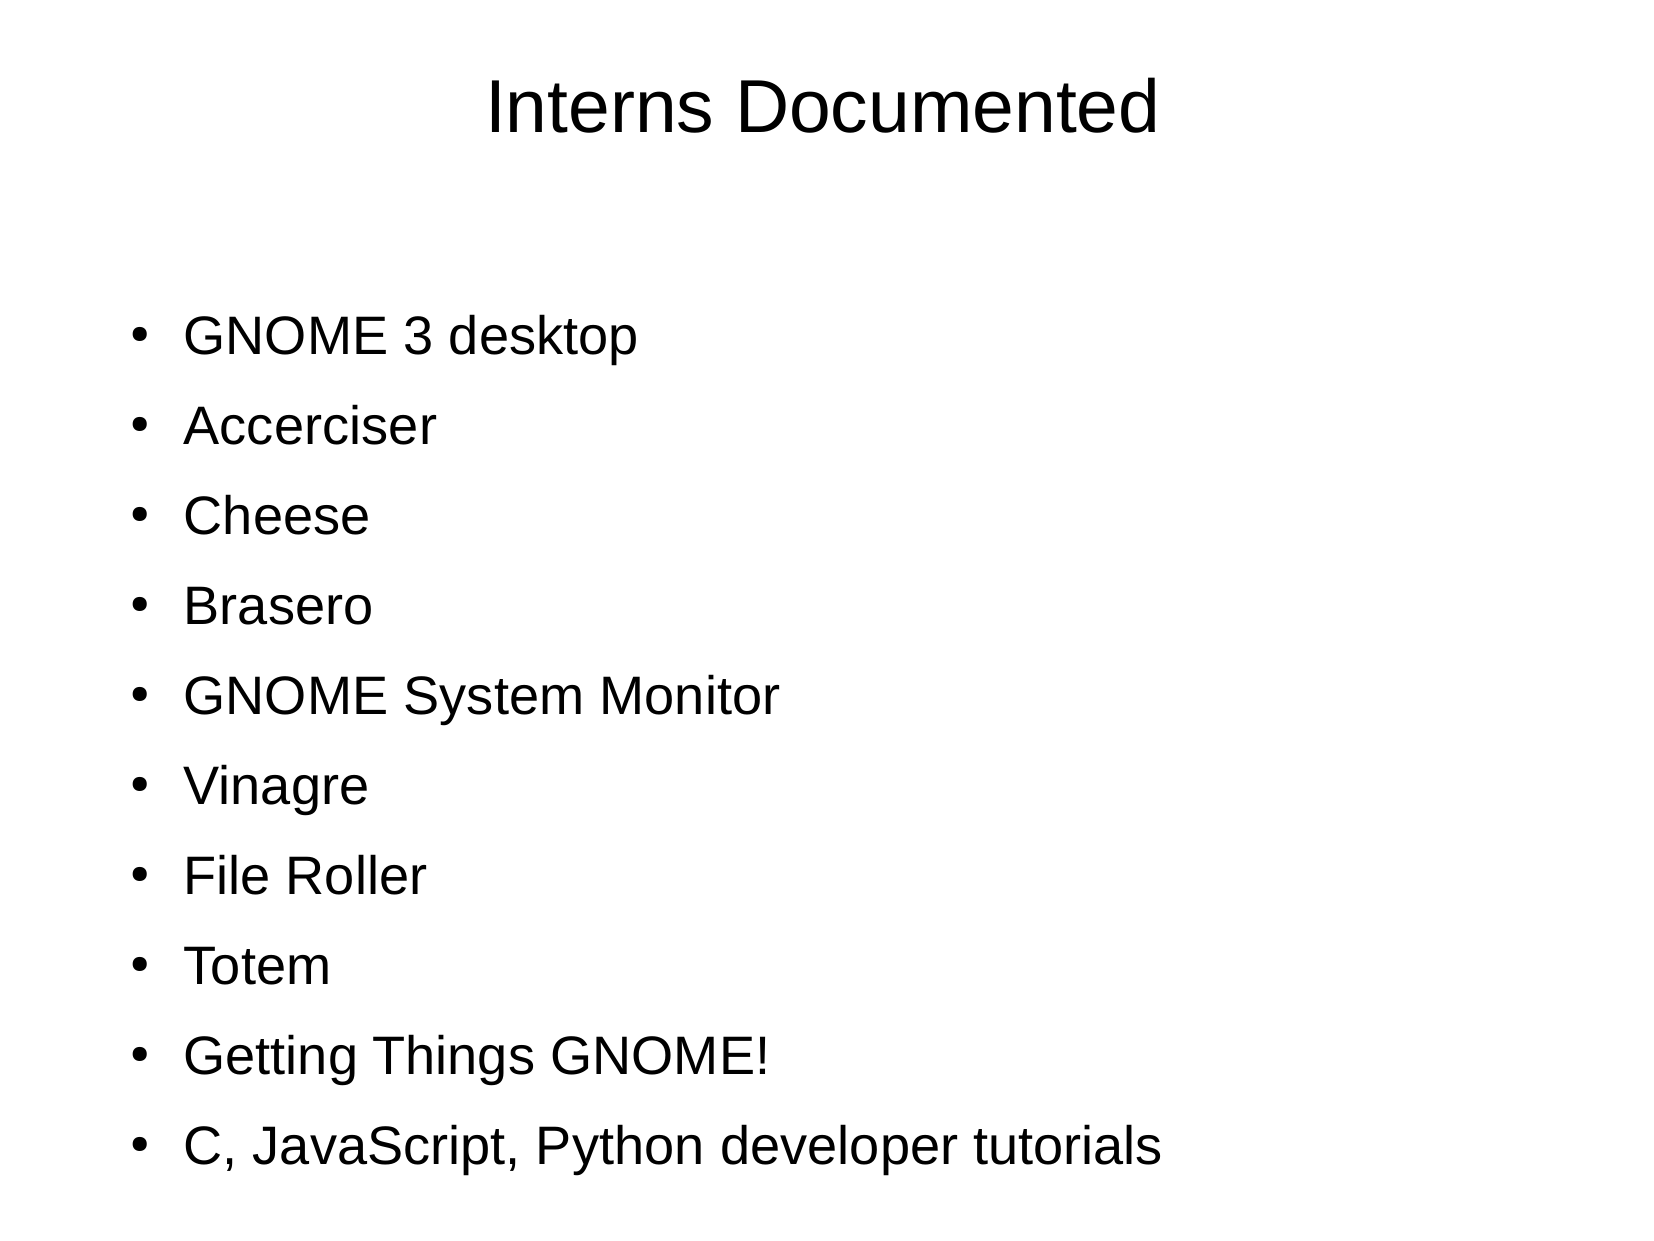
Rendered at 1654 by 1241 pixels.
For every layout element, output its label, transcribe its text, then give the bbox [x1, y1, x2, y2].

title Interns Documented [0, 2, 1646, 211]
list GNOME 3 desktop Accerciser Cheese Brasero GNOME System Monitor Vinagre File Roller Totem Getting Things GNOME! C, JavaScript, Python developer tutorials [112, 305, 1601, 1216]
